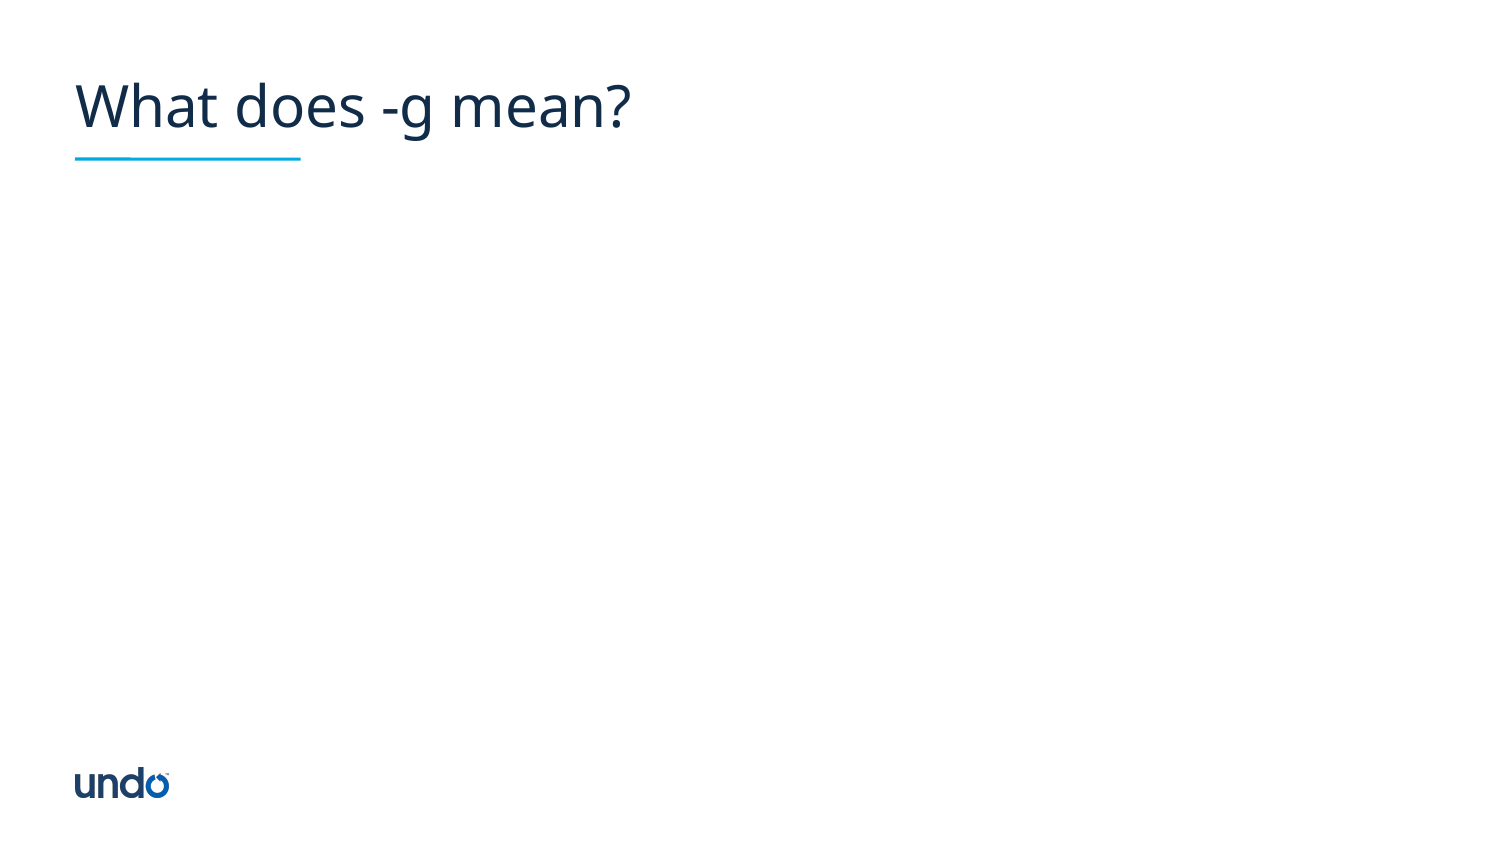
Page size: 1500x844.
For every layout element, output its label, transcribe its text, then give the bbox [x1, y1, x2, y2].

picture [75, 767, 169, 798]
title What does -g mean? [75, 75, 1425, 140]
